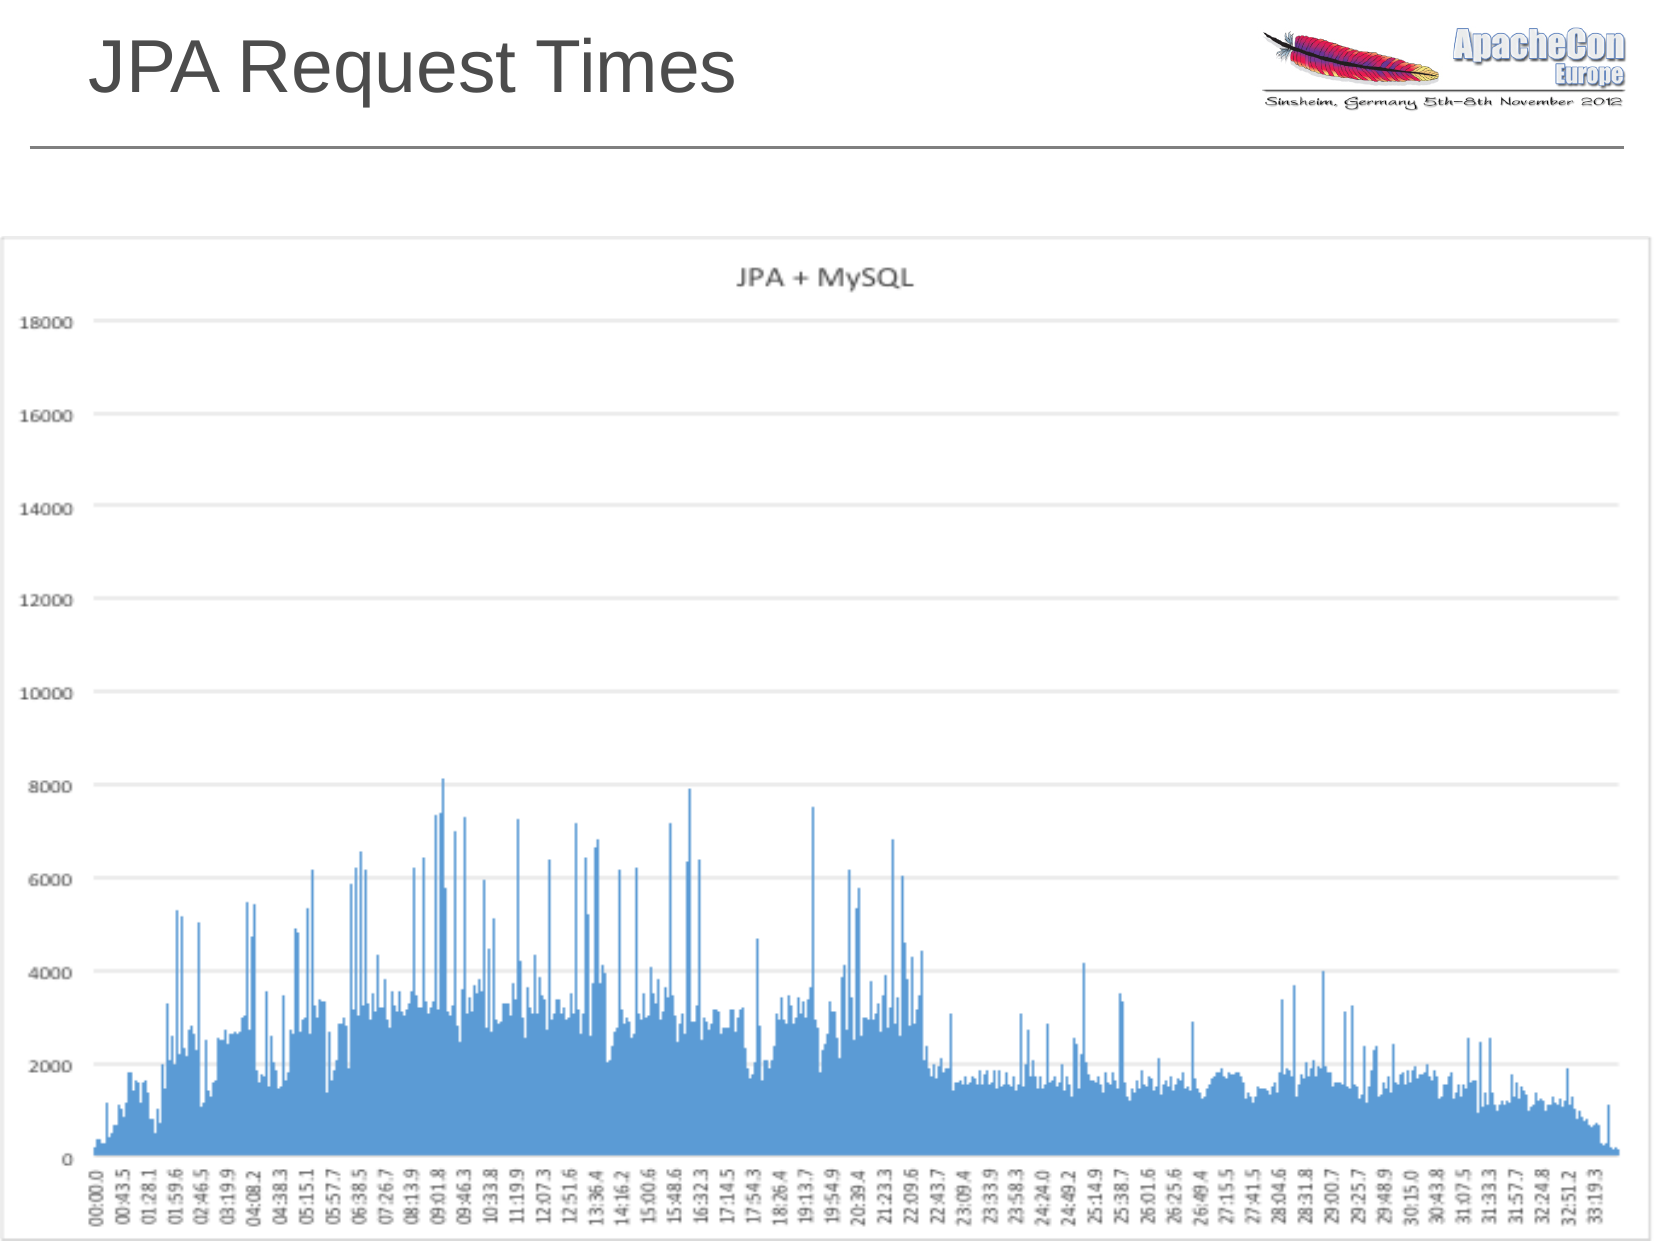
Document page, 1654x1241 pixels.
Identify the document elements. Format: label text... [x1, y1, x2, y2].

picture [0, 0, 1654, 1241]
title JPA Request Times [88, 18, 1447, 116]
